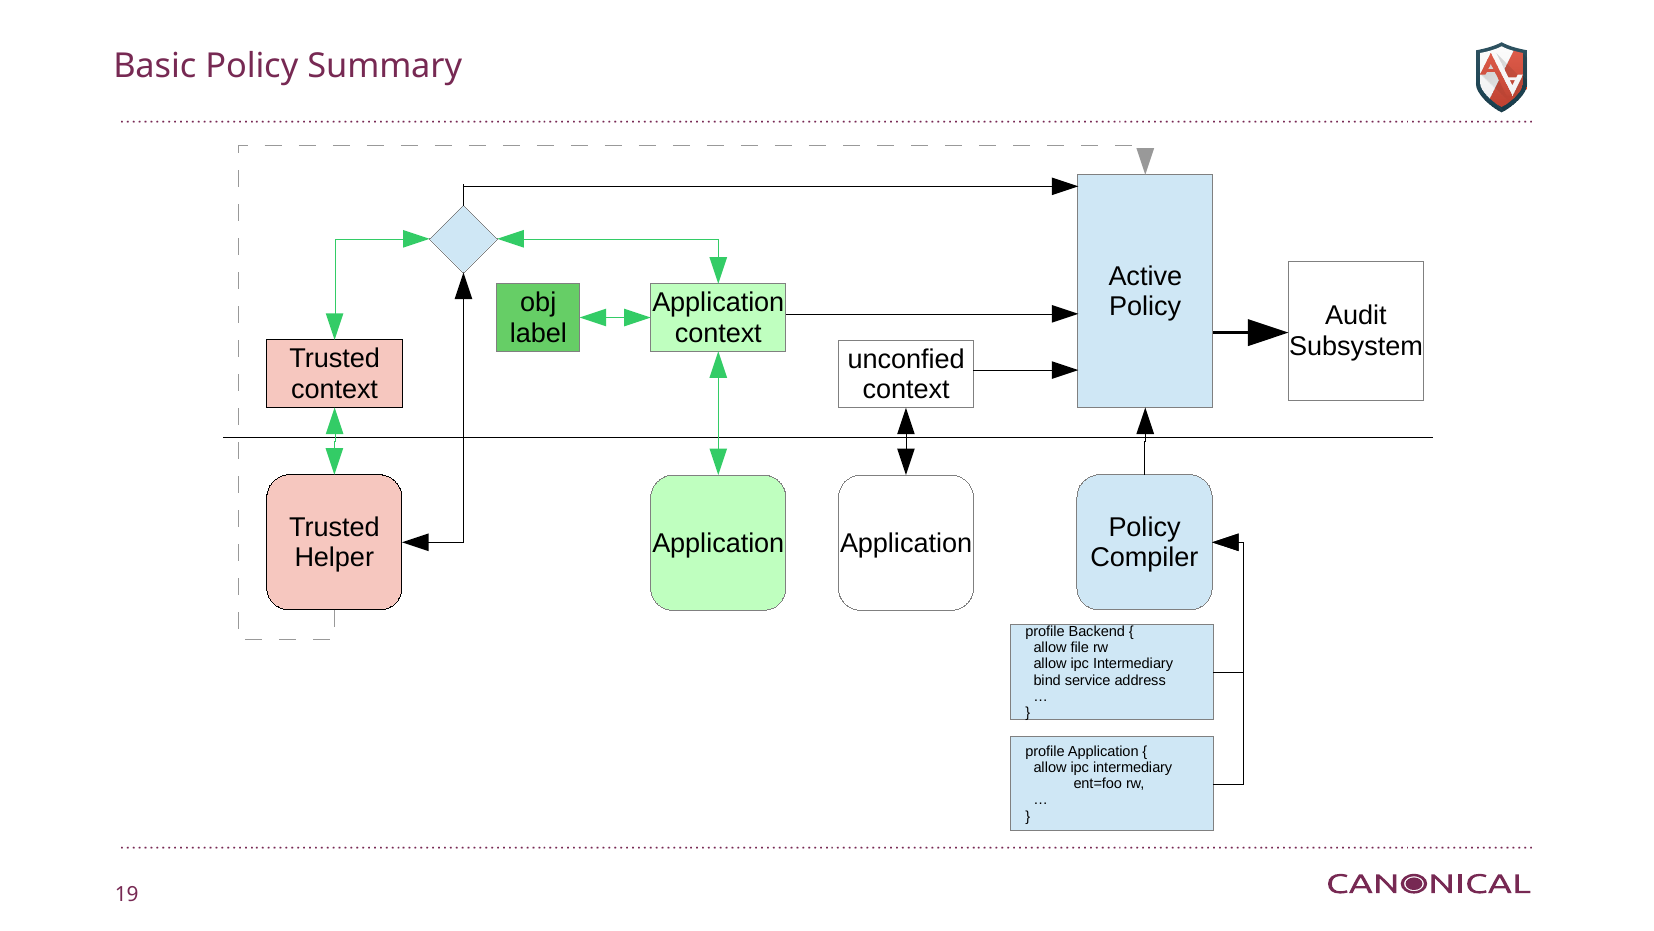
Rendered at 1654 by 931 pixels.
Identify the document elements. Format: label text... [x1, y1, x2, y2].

picture [111, 33, 1546, 124]
text_box Policy Compiler [1076, 474, 1213, 610]
text_box Audit Subsystem [1288, 261, 1424, 401]
text_box Application [650, 475, 786, 611]
text_box Trusted context [266, 339, 403, 408]
text_box Application [838, 475, 974, 611]
text_box unconfied context [838, 340, 974, 408]
title Basic Policy Summary [113, 48, 1382, 81]
text_box obj label [496, 283, 580, 352]
text_box [430, 205, 497, 273]
text_box Active Policy [1077, 174, 1213, 408]
picture [111, 845, 1533, 851]
text_box Application context [650, 283, 786, 352]
text_box profile Backend { allow file rw allow ipc Intermediary bind service address … } [1010, 624, 1214, 720]
text_box Trusted Helper [266, 474, 402, 610]
text_box profile Application { allow ipc intermediary ent=foo rw, … } [1010, 736, 1214, 831]
